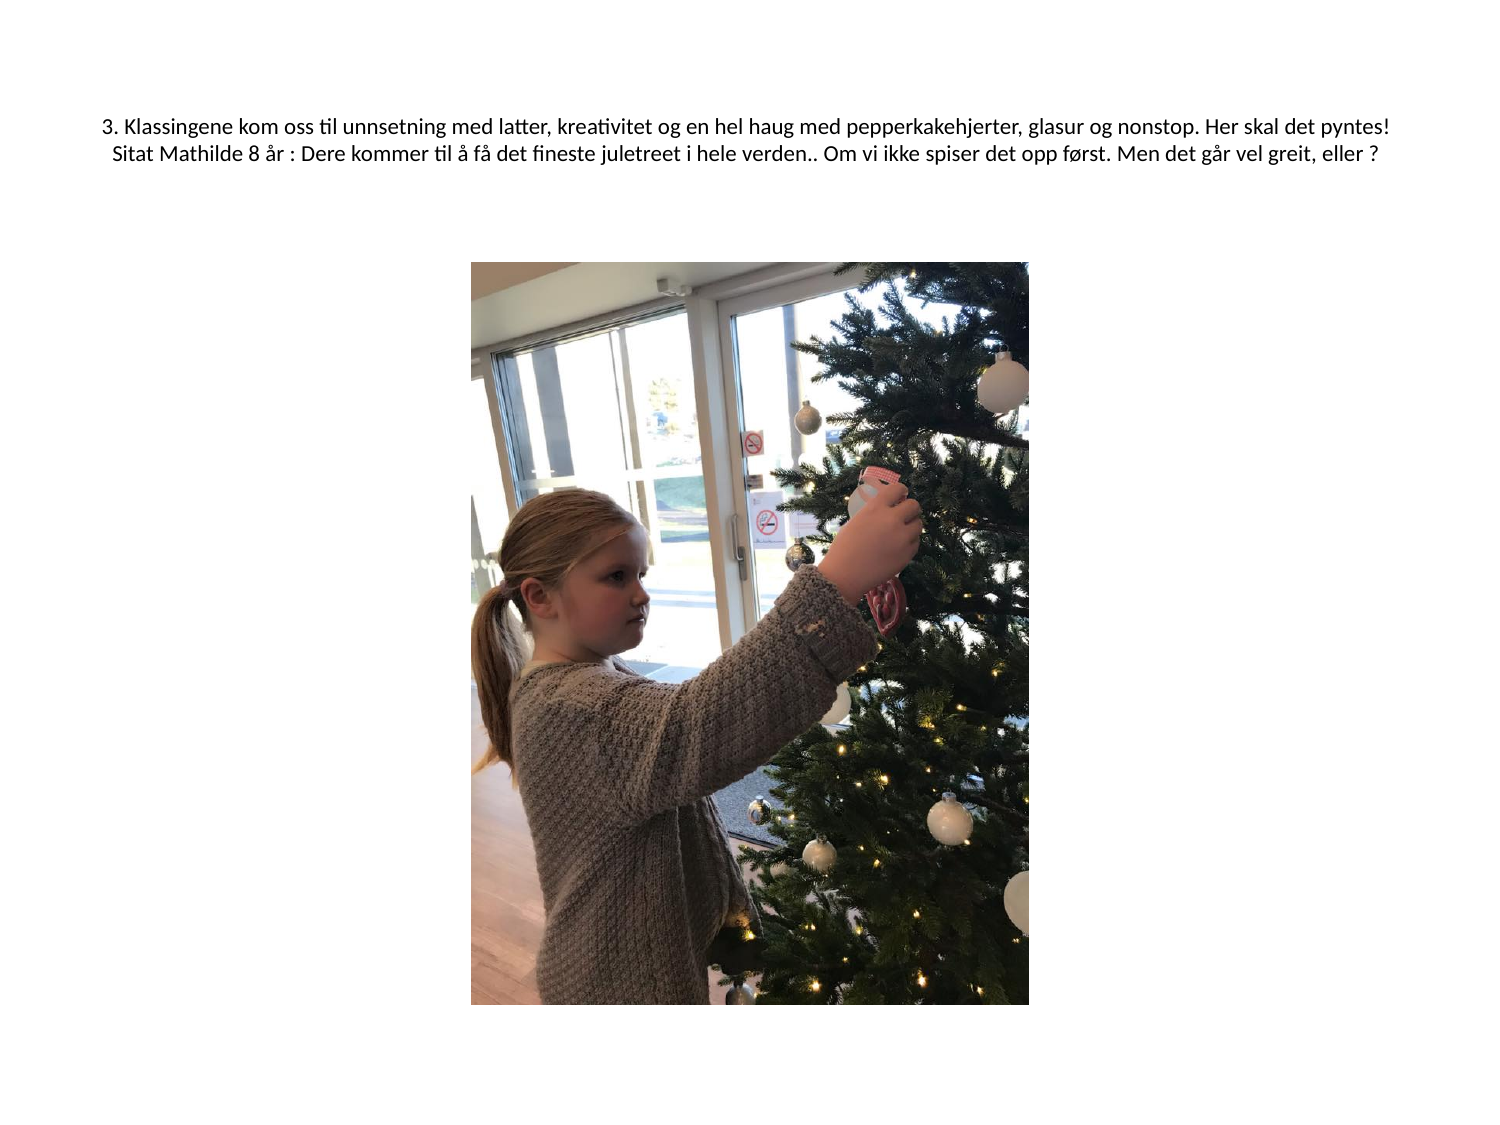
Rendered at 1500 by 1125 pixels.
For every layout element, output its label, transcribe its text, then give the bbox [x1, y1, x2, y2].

picture [471, 262, 1029, 1005]
title 3. Klassingene kom oss til unnsetning med latter, kreativitet og en hel haug med pepperkakehjerter, glasur og nonstop. Her skal det pyntes! Sitat Mathilde 8 år : Dere kommer til å få det fineste juletreet i hele verden.. Om vi ikke spiser det opp først. Men det går vel greit, eller ? [75, 45, 1426, 233]
